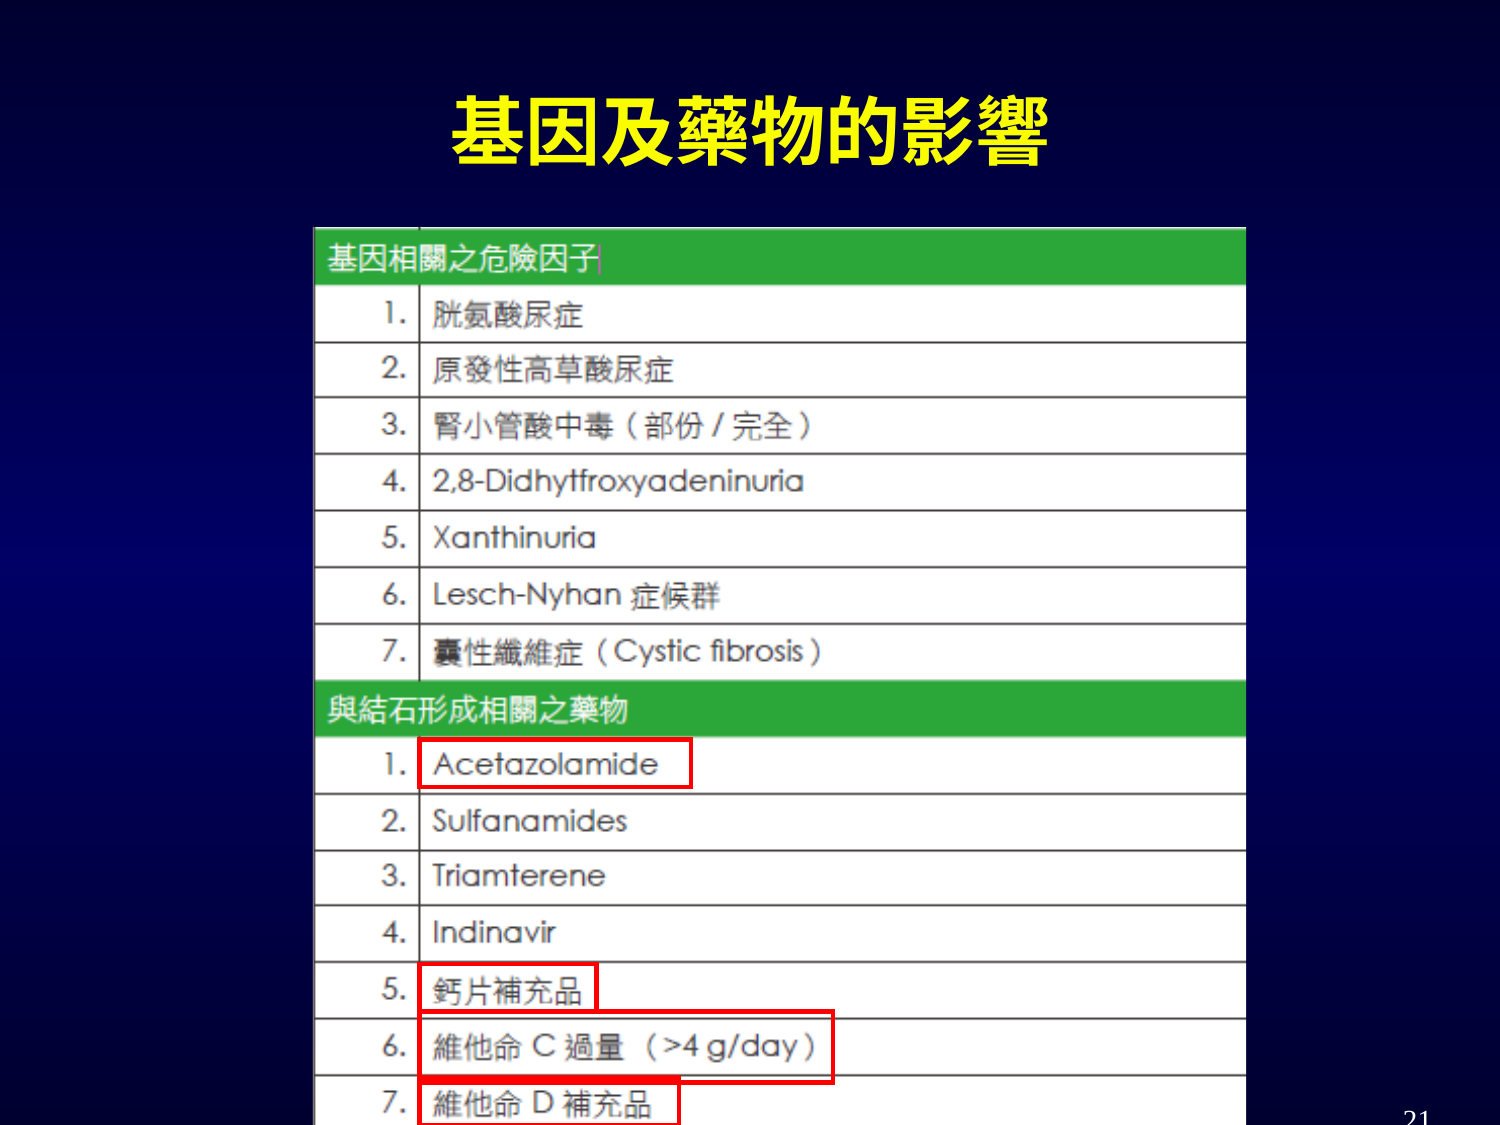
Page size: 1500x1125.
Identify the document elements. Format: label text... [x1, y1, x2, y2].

picture [422, 1085, 677, 1123]
picture [312, 227, 1247, 1125]
picture [422, 966, 594, 1009]
title 基因及藥物的影響 [112, 62, 1388, 197]
text_box [1387, 1093, 1491, 1118]
picture [422, 1014, 831, 1080]
